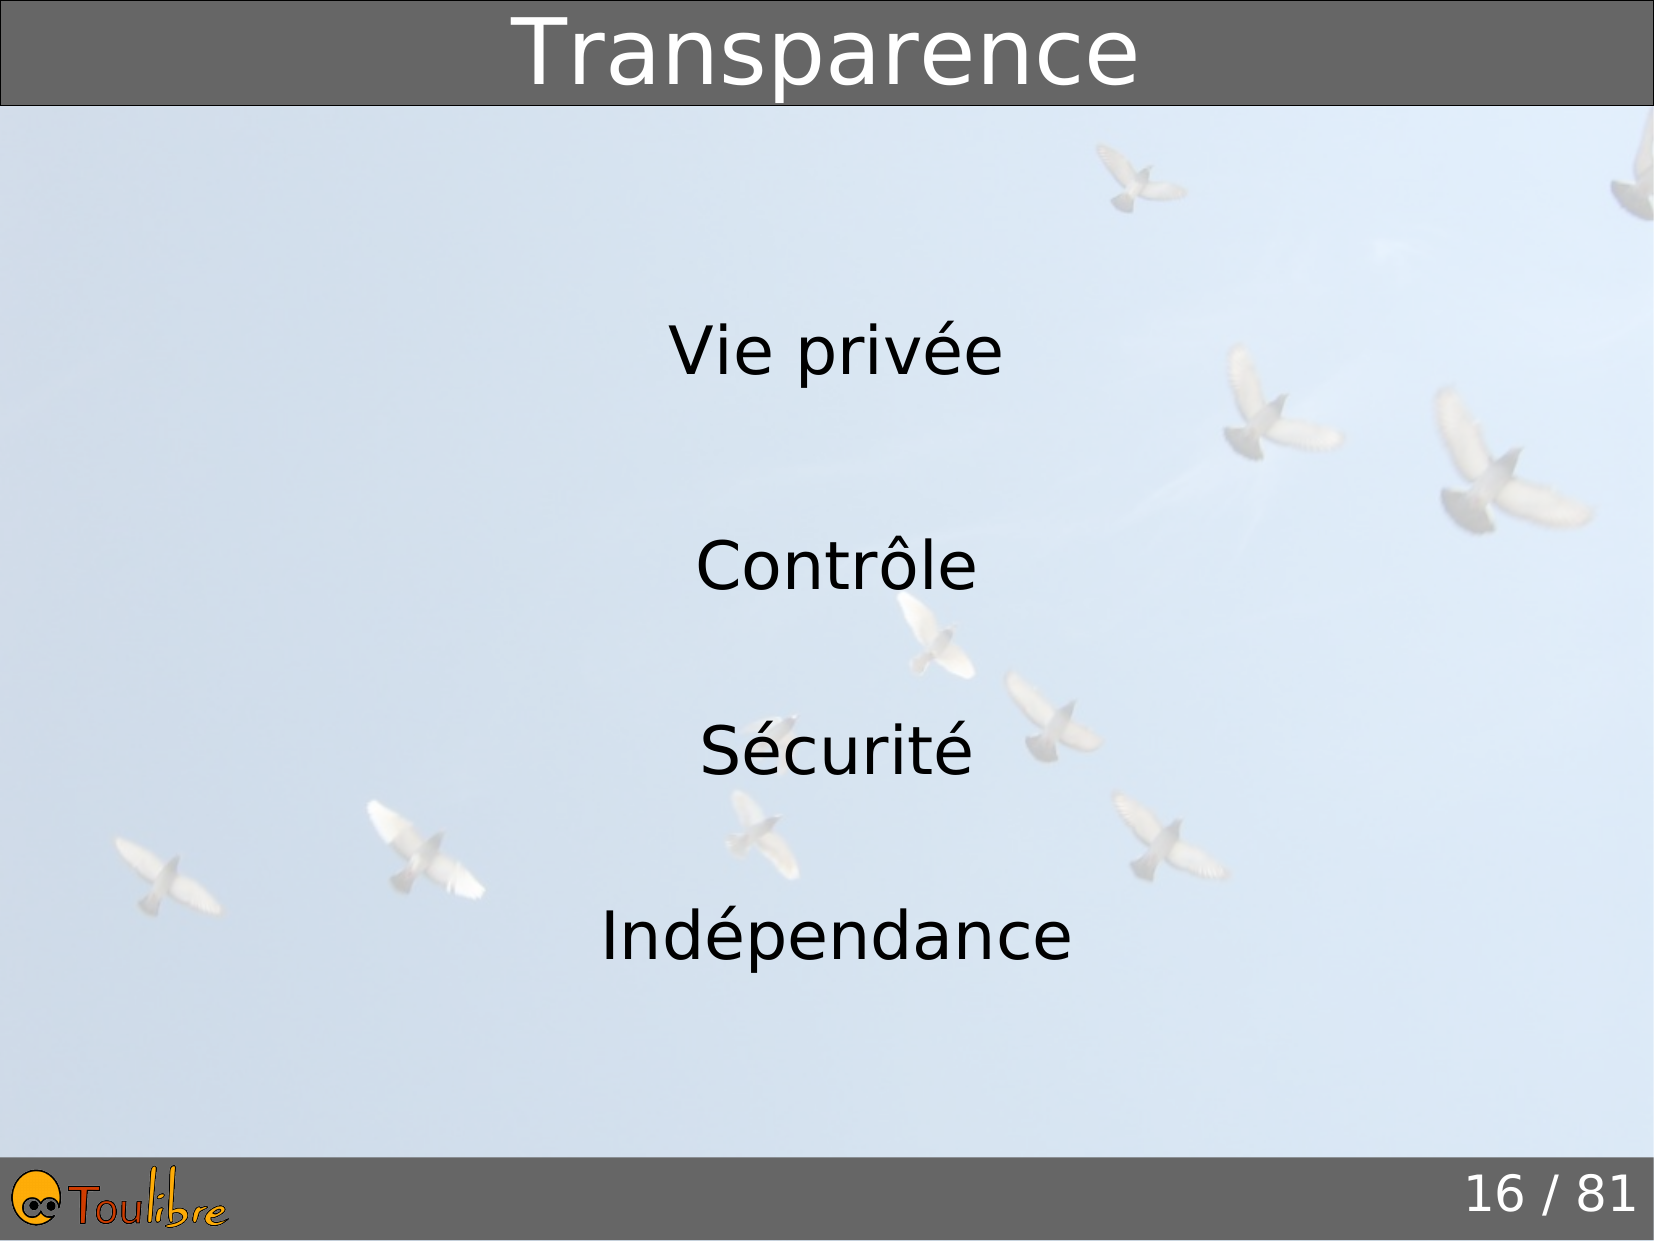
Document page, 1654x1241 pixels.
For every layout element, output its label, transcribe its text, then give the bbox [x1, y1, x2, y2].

title Transparence [0, 0, 1654, 107]
list Vie privée Contrôle Sécurité Indépendance [47, 312, 1609, 976]
picture [11, 1165, 229, 1228]
